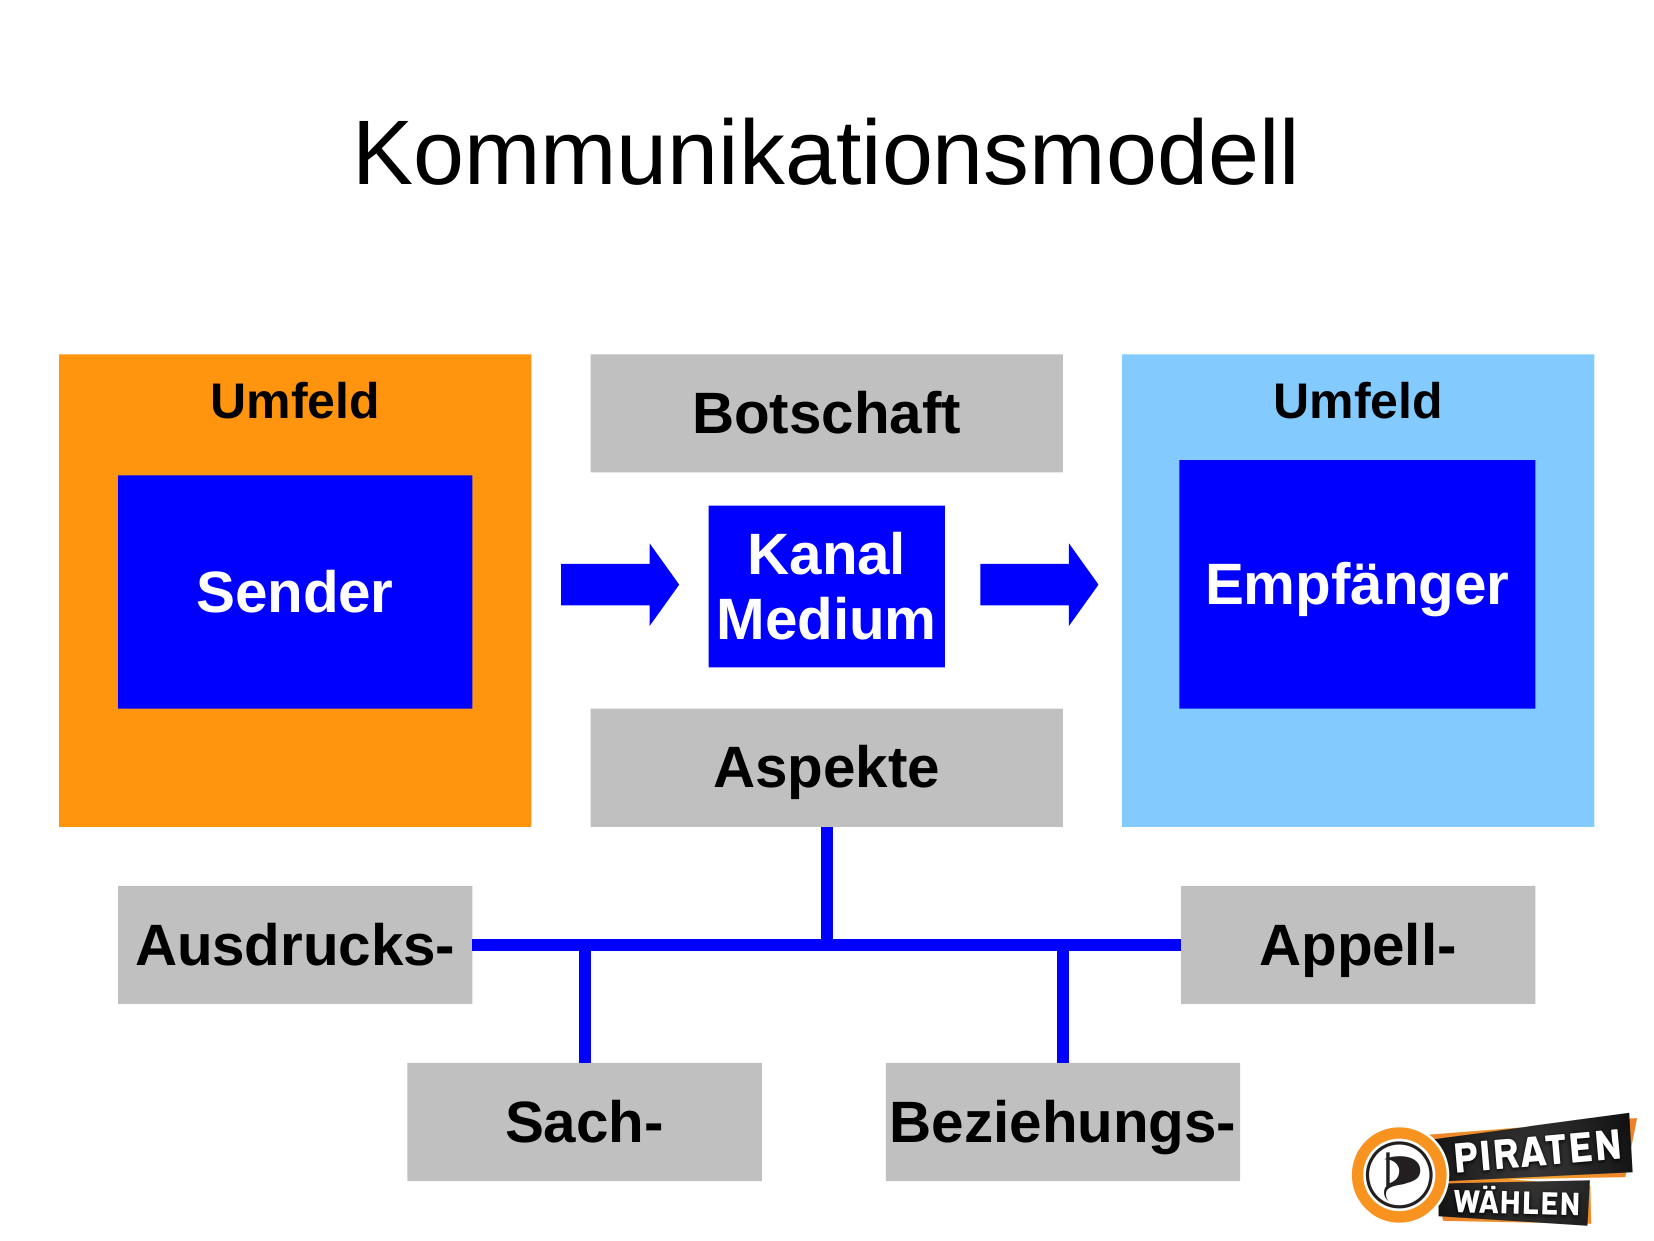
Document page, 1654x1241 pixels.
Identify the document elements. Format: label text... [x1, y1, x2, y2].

text_box Beziehungs- [885, 1062, 1241, 1182]
text_box Aspekte [590, 708, 1063, 827]
text_box [561, 543, 680, 626]
text_box Sender [118, 475, 473, 709]
text_box Sach- [407, 1062, 762, 1182]
text_box Kanal Medium [708, 505, 945, 668]
title Kommunikationsmodell [82, 49, 1571, 257]
picture [1337, 1098, 1654, 1241]
text_box Ausdrucks- [118, 885, 473, 1004]
text_box Botschaft [590, 354, 1063, 473]
text_box Umfeld [1122, 354, 1595, 827]
text_box Empfänger [1179, 460, 1536, 709]
text_box Umfeld [59, 354, 532, 827]
text_box [980, 543, 1099, 626]
text_box Appell- [1181, 885, 1536, 1004]
